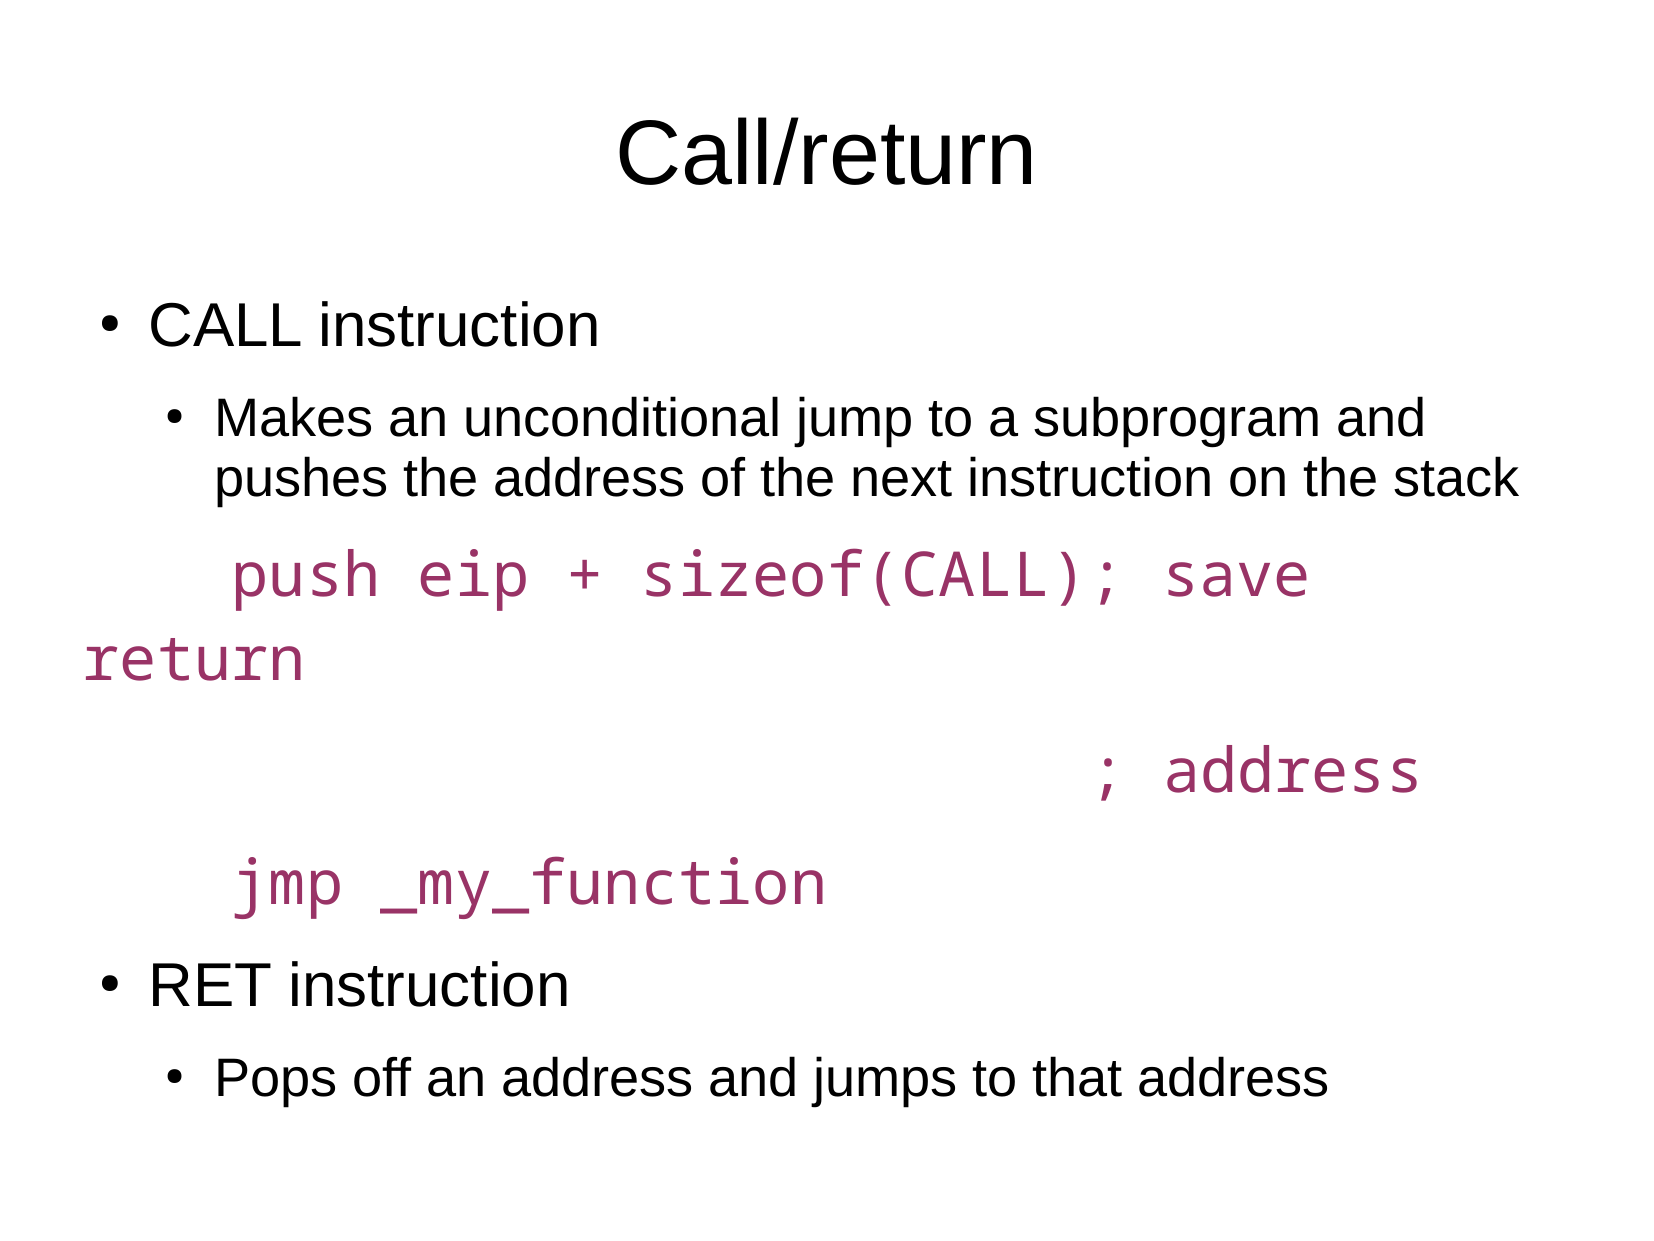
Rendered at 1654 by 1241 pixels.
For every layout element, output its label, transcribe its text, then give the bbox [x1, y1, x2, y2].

list CALL instruction Makes an unconditional jump to a subprogram and pushes the address of the next instruction on the stack push eip + sizeof(CALL); save return ; address jmp _my_function RET instruction Pops off an address and jumps to that address [82, 290, 1571, 1109]
title Call/return [82, 49, 1571, 257]
